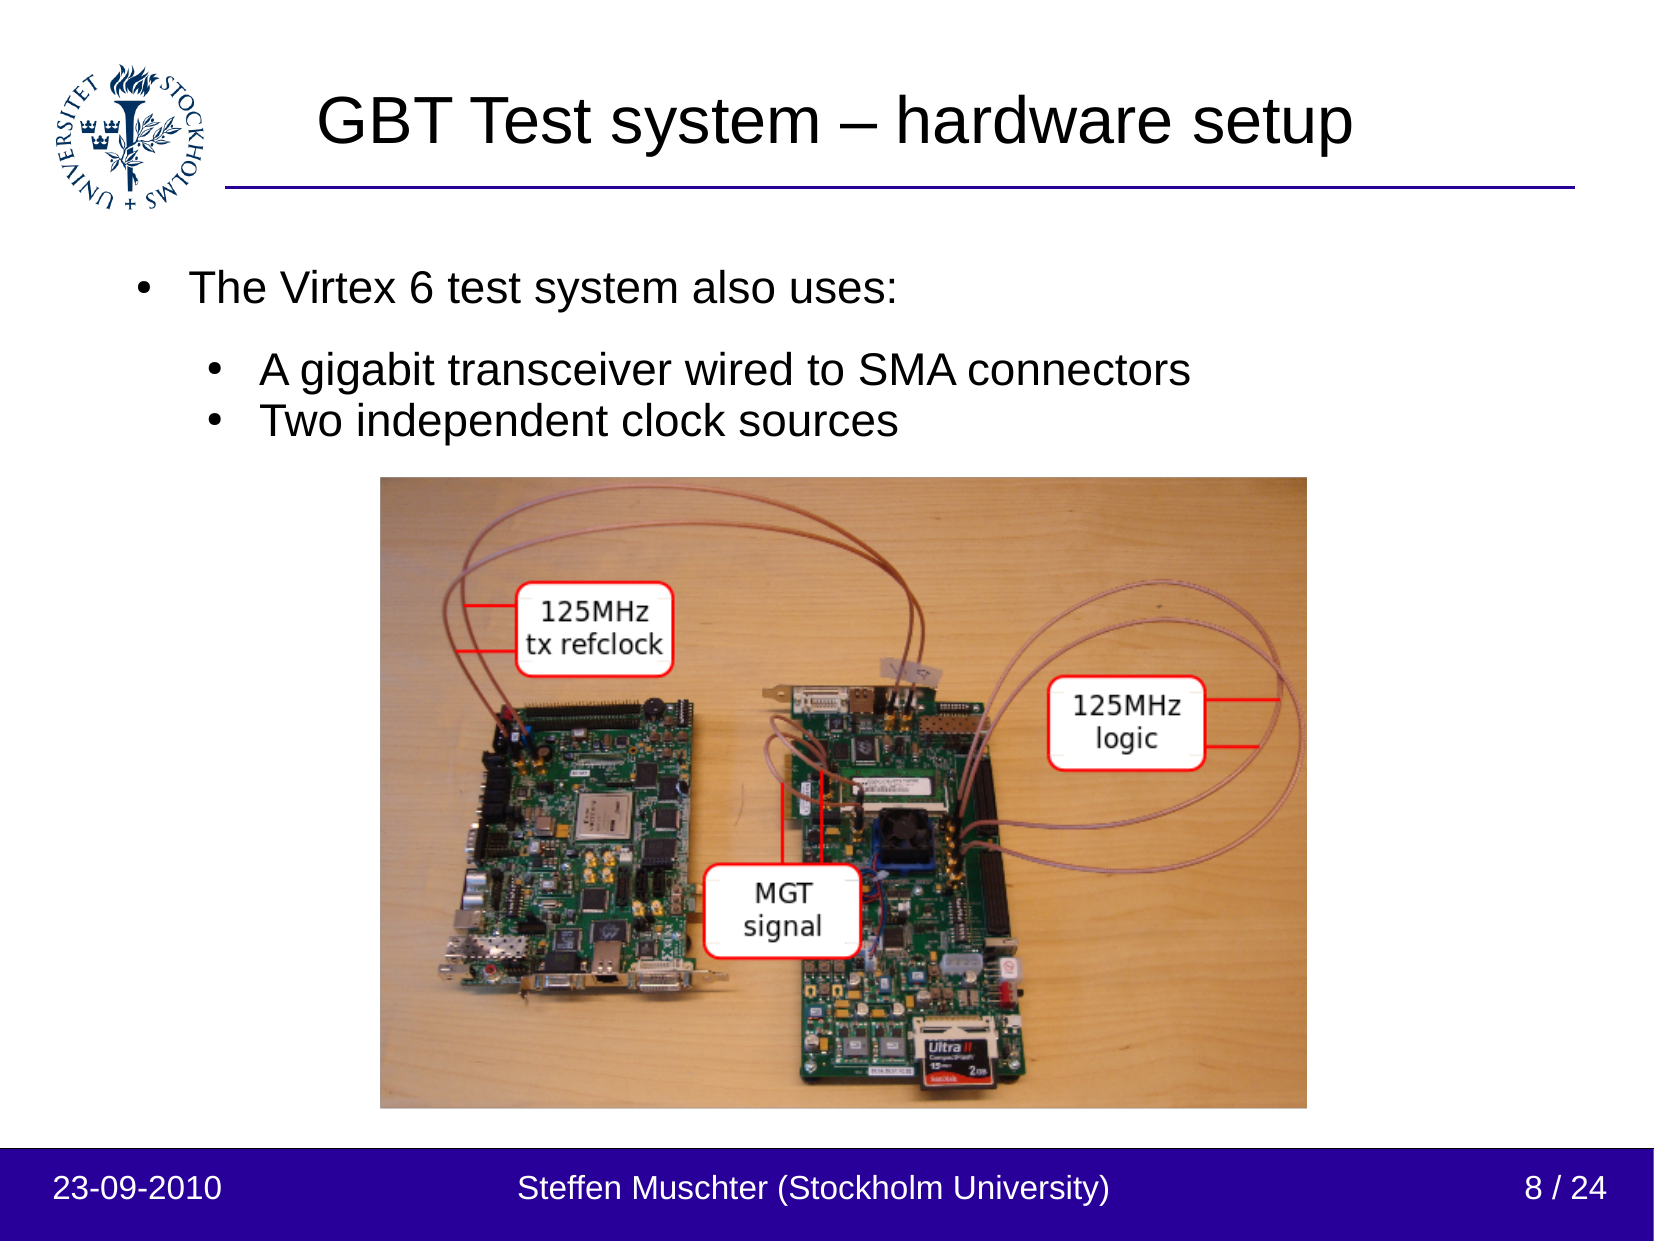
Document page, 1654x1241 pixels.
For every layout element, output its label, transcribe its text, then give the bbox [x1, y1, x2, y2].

picture [54, 64, 212, 215]
picture [379, 476, 1307, 1110]
text_box 8 / 24 [1403, 1162, 1623, 1215]
text_box GBT Test system – hardware setup [302, 75, 1374, 166]
text_box The Virtex 6 test system also uses: A gigabit transceiver wired to SMA connectors Two independent clock sources [121, 255, 1576, 454]
